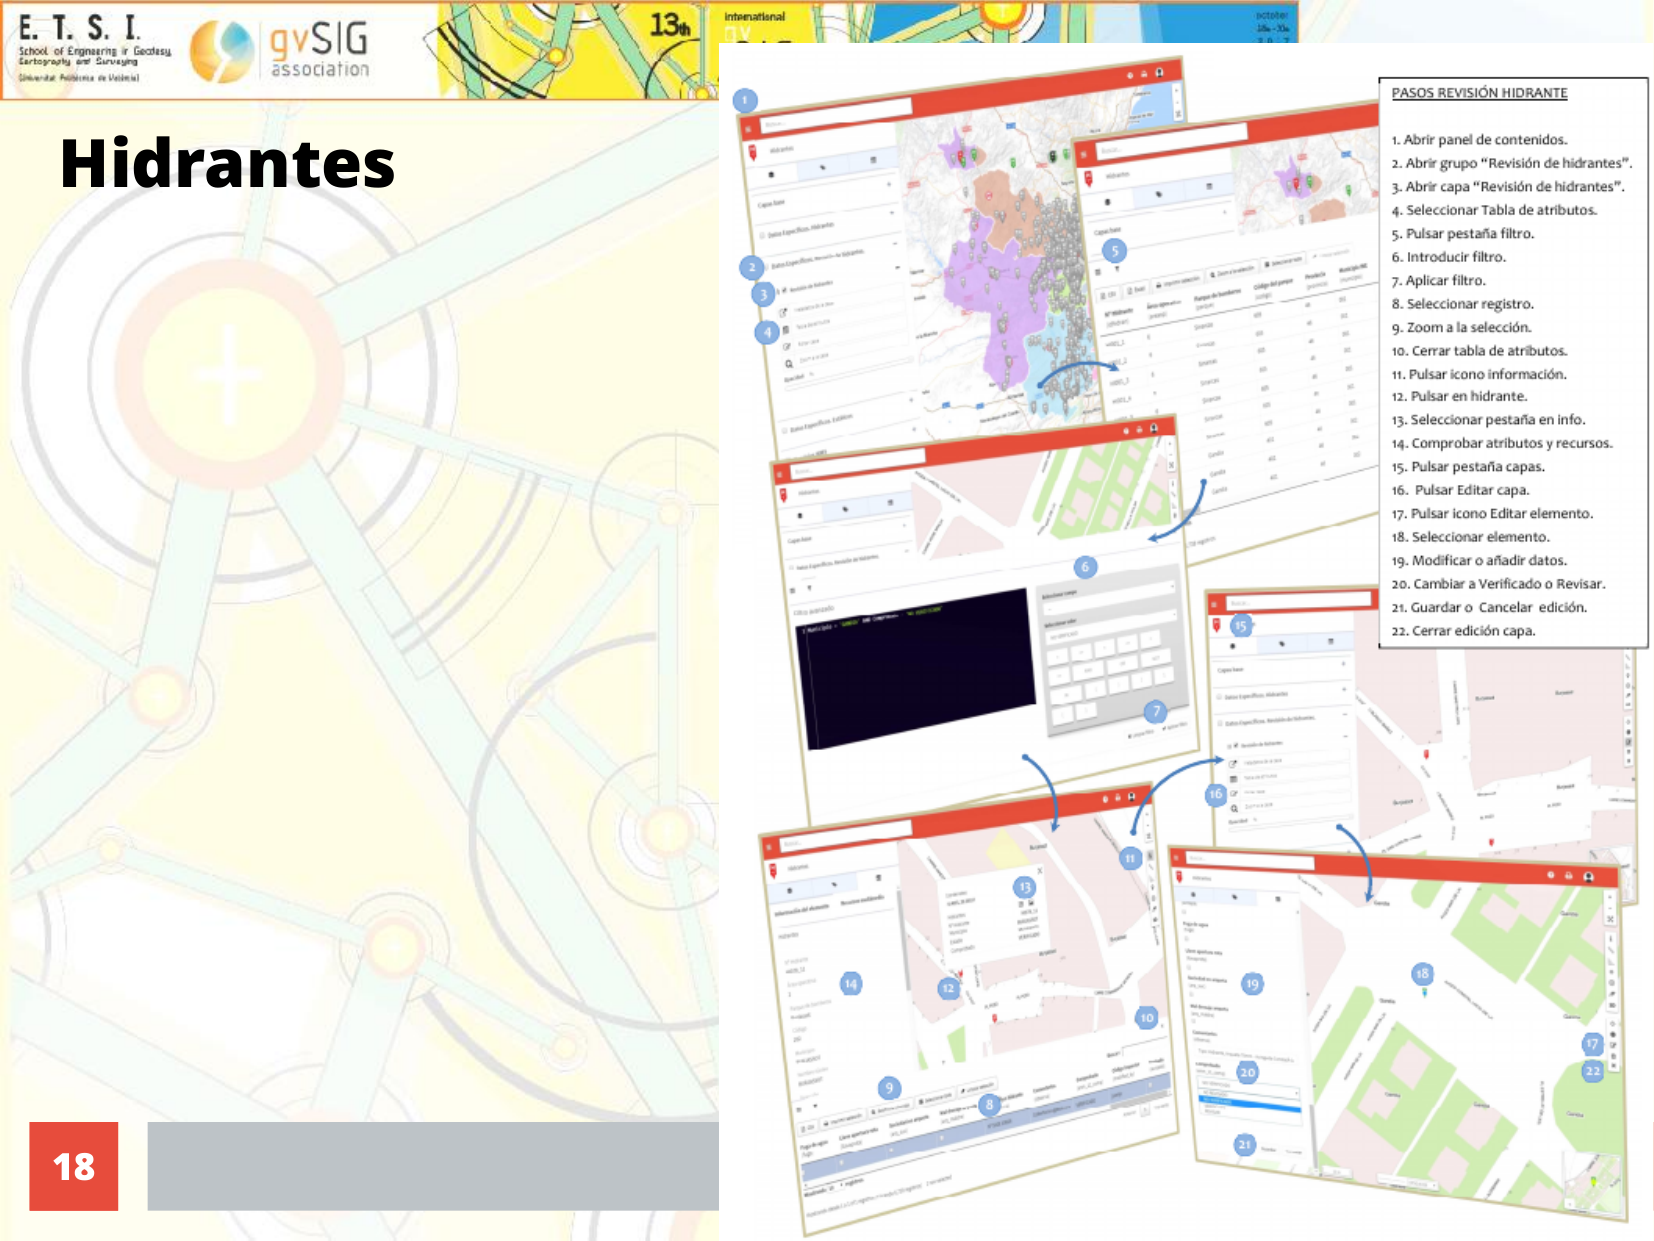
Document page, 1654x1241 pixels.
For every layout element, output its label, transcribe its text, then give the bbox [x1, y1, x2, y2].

title Hidrantes [59, 59, 719, 207]
picture [0, 0, 1654, 1241]
